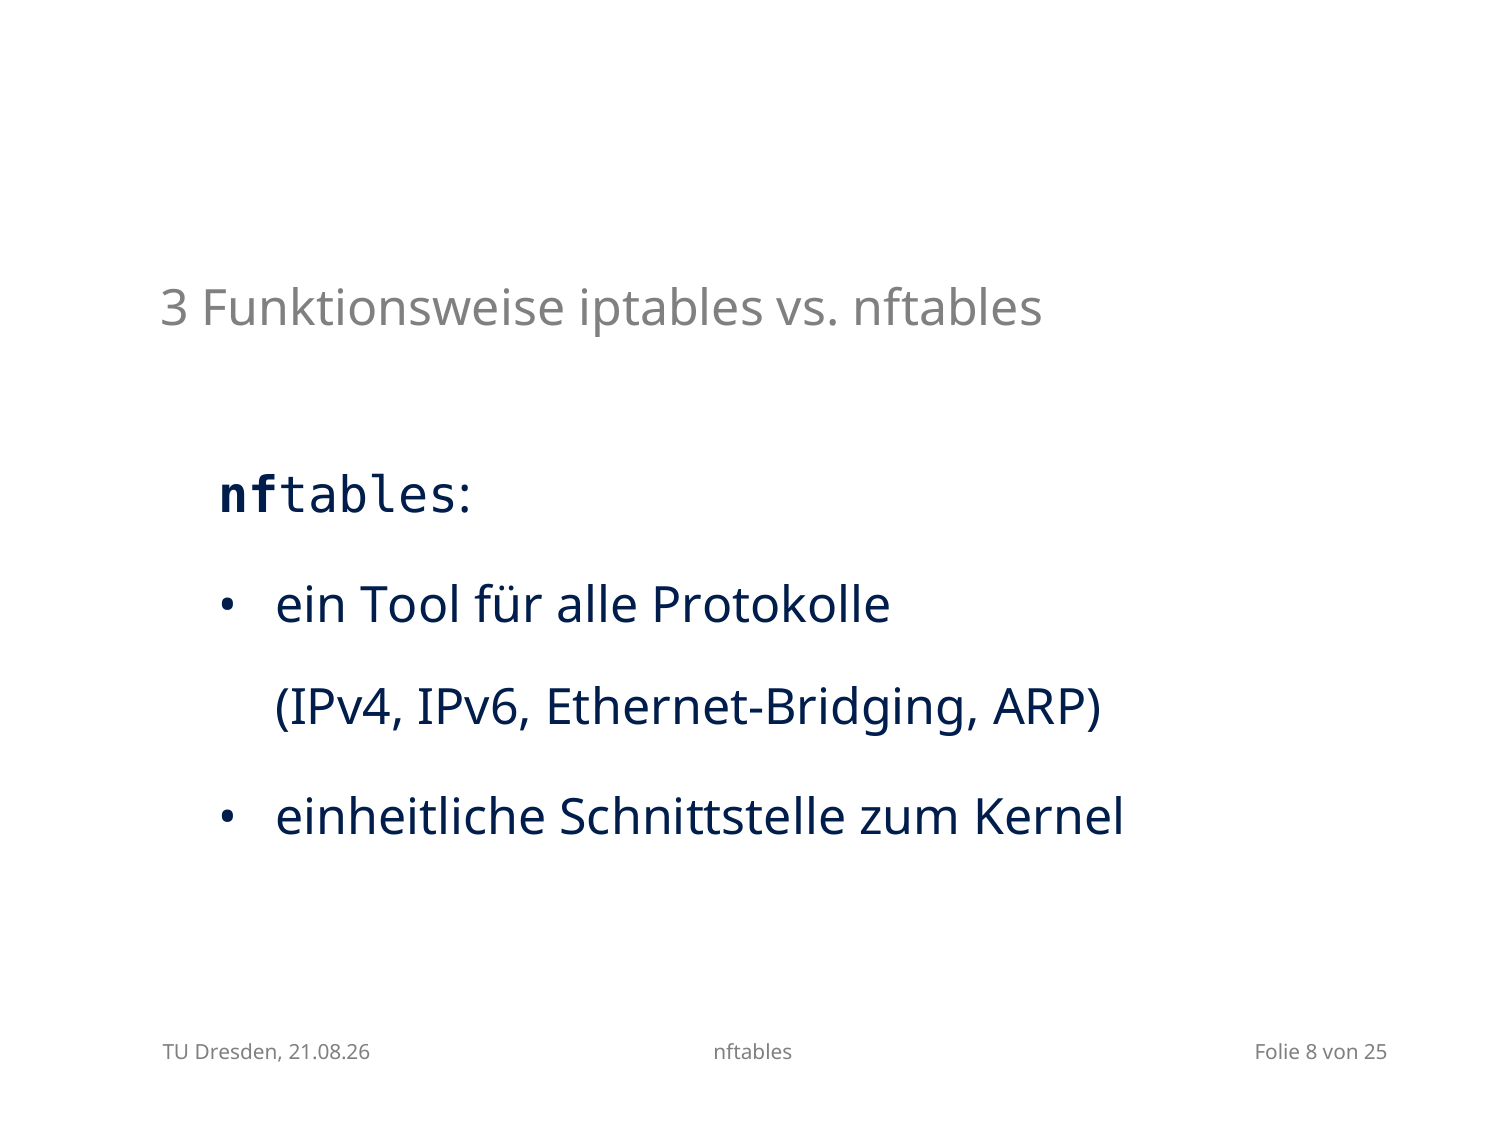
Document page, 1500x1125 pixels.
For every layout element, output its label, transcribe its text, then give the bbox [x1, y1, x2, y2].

title 3 Funktionsweise iptables vs. nftables [160, 238, 1392, 374]
list nftables: ein Tool für alle Protokolle (IPv4, IPv6, Ethernet-Bridging, ARP) einheitliche Schnittstelle zum Kernel [162, 425, 1388, 1078]
